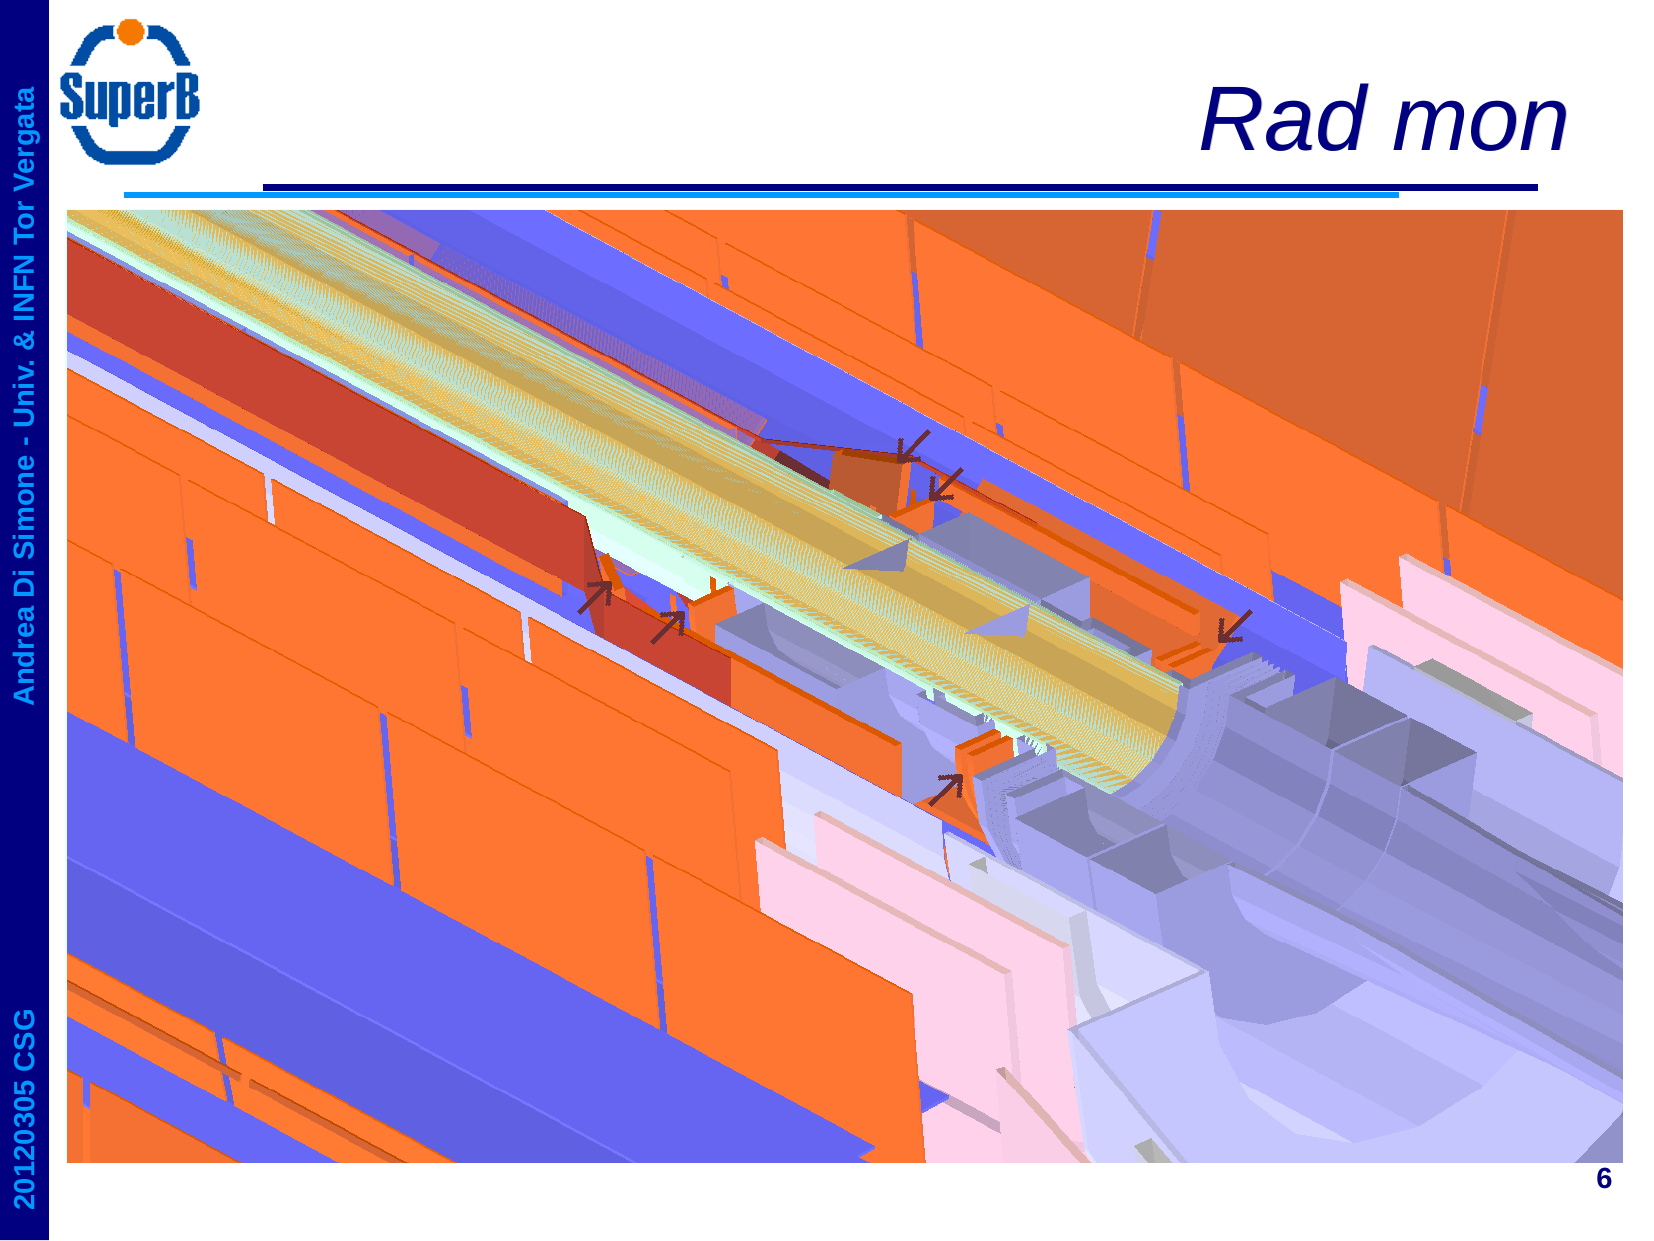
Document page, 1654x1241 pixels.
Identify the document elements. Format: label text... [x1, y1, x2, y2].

picture [51, 16, 208, 170]
picture [65, 209, 1623, 1163]
title Rad mon [82, 49, 1571, 188]
